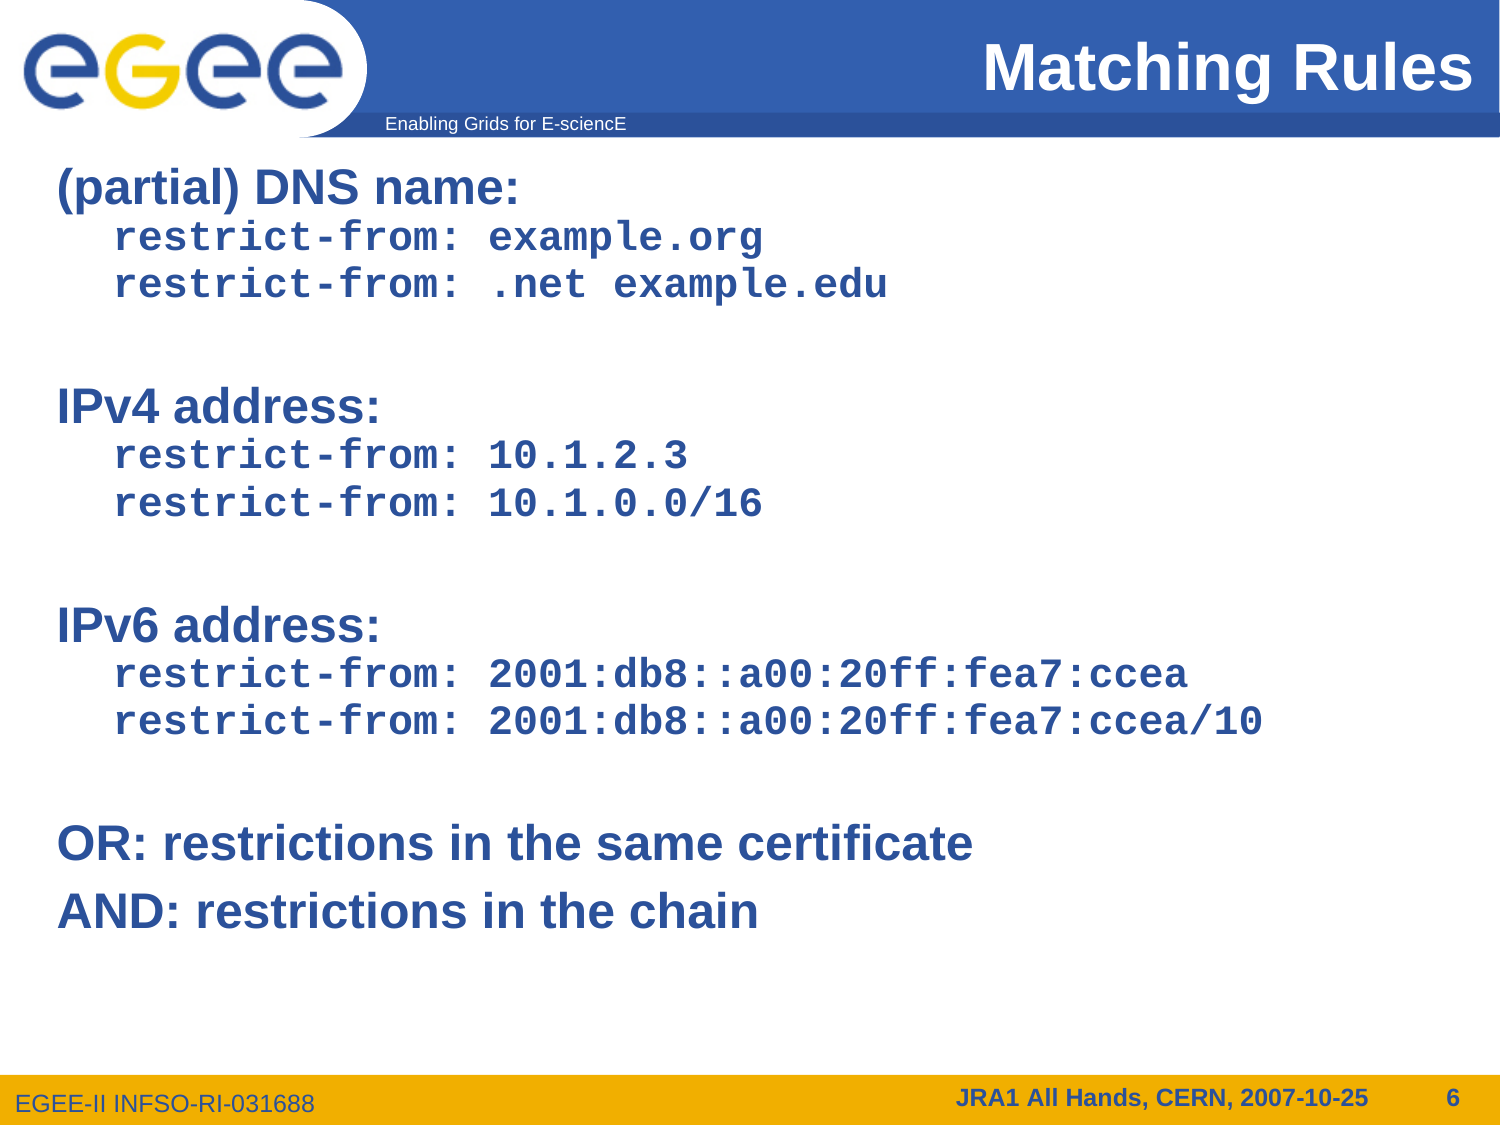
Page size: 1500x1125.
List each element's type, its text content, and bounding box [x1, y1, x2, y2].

picture [18, 30, 349, 112]
title Matching Rules [369, 18, 1475, 117]
list (partial) DNS name: restrict-from: example.org restrict-from: .net example.edu IPv4 address: restrict-from: 10.1.2.3 restrict-from: 10.1.0.0/16 IPv6 address: restrict-from: 2001:db8::a00:20ff:fea7:ccea restrict-from: 2001:db8::a00:20ff:fea7:ccea/10 OR: restrictions in the same certificate AND: restrictions in the chain [56, 159, 1466, 1036]
